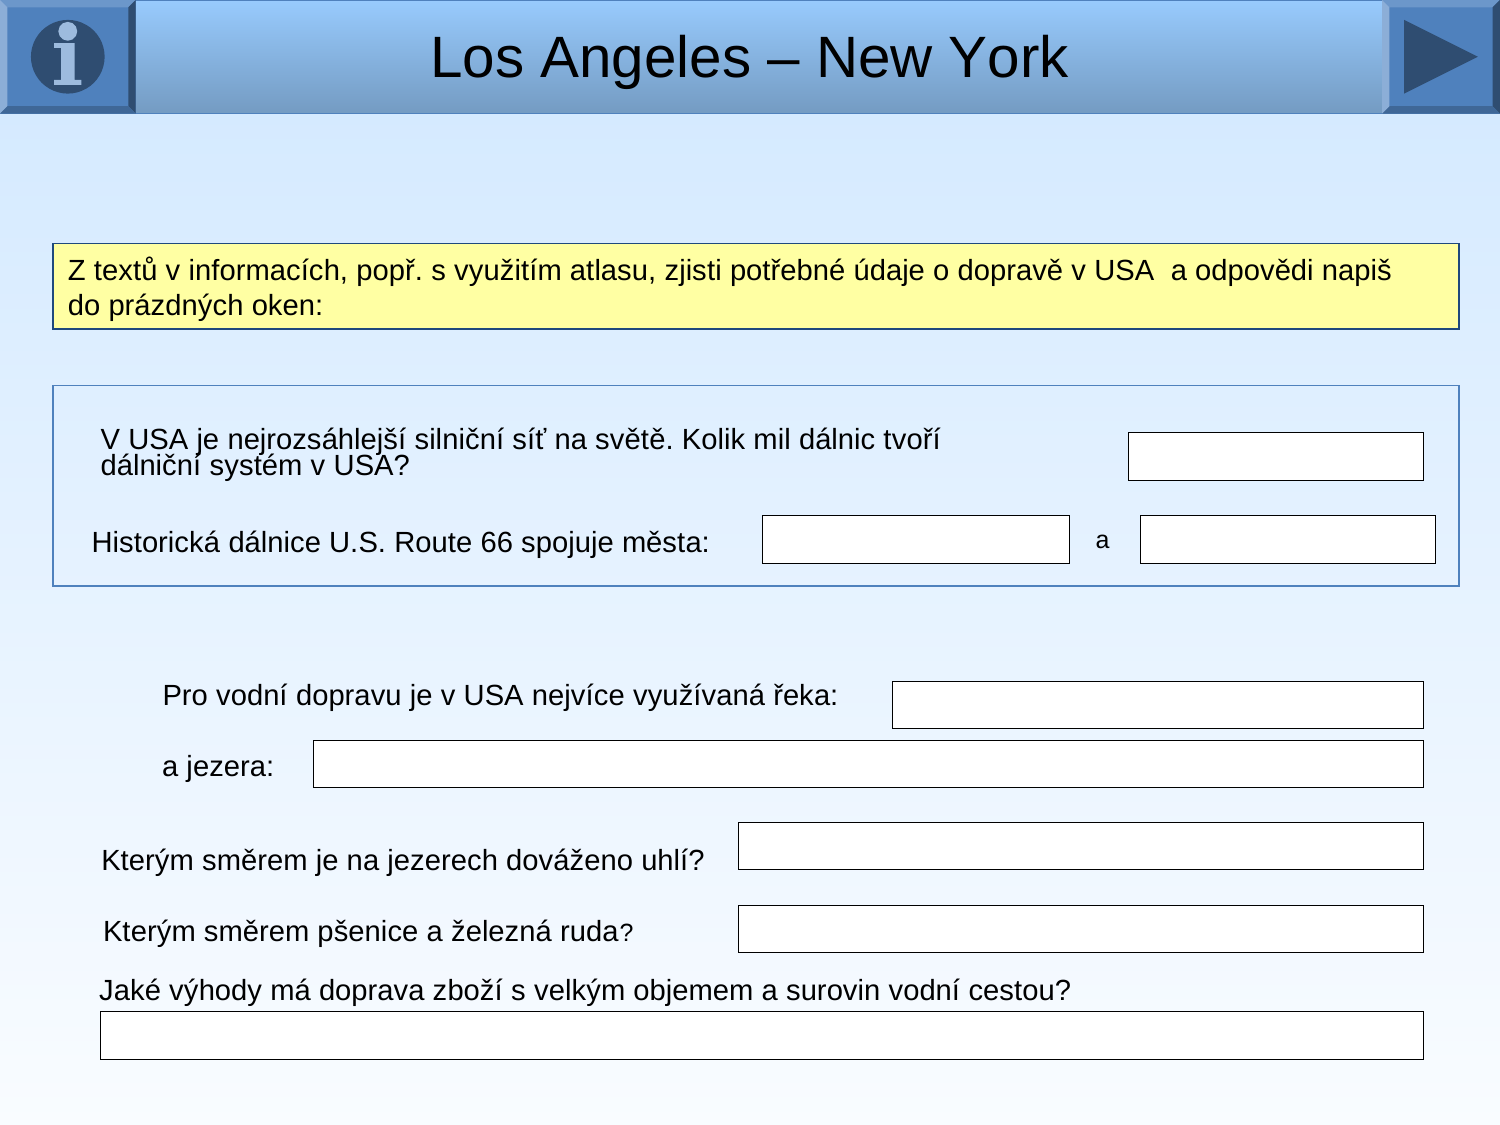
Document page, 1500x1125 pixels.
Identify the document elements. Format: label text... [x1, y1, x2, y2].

text_box Kterým směrem je na jezerech dováženo uhlí? [86, 834, 728, 885]
text_box Historická dálnice U.S. Route 66 spojuje města: [76, 515, 798, 566]
text_box [1, 0, 136, 114]
title Los Angeles – New York [136, 0, 1382, 114]
text_box a jezera: [147, 739, 290, 790]
text_box Jaké výhody má doprava zboží s velkým objemem a surovin vodní cestou? [84, 964, 1088, 1015]
text_box Z textů v informacích, popř. s využitím atlasu, zjisti potřebné údaje o dopravě v USA a odpovědi napiš do prázdných oken: [53, 243, 1459, 329]
text_box Pro vodní dopravu je v USA nejvíce využívaná řeka: [147, 668, 880, 720]
text_box a [1080, 515, 1125, 561]
text_box [1383, 0, 1500, 114]
list V USA je nejrozsáhlejší silniční síť na světě. Kolik mil dálnic tvoří dálniční systém v USA? [54, 420, 999, 496]
text_box Kterým směrem pšenice a železná ruda? [88, 904, 652, 956]
